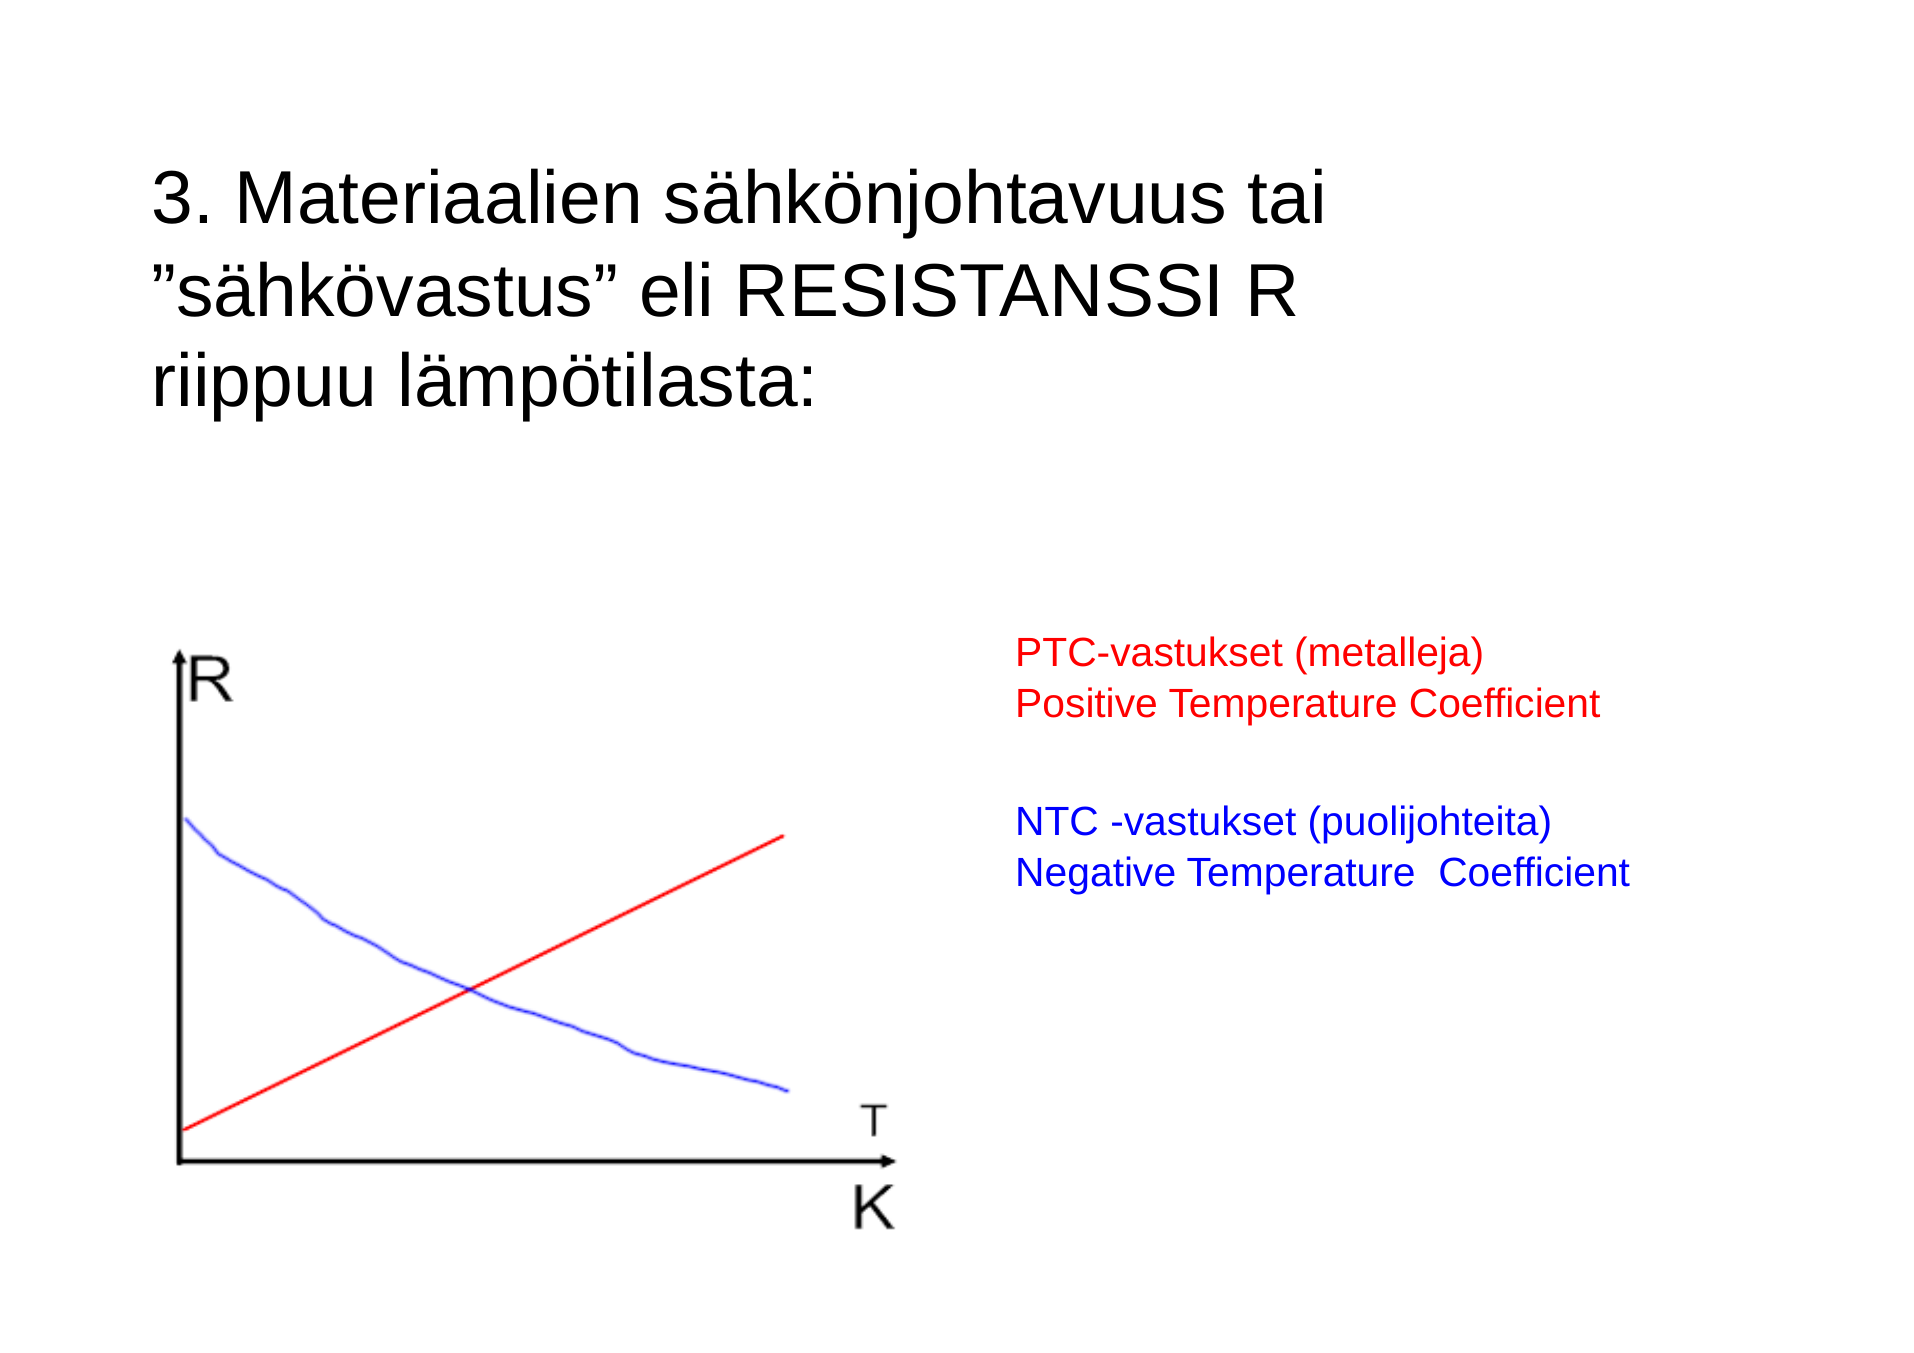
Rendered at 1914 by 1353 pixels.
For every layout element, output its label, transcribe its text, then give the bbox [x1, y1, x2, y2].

picture [132, 605, 930, 1274]
text_box 3. Materiaalien sähkönjohtavuus tai ”sähkövastus” eli RESISTANSSI R riippuu lämpötilasta: [136, 141, 1557, 355]
text_box PTC-vastukset (metalleja) Positive Temperature Coefficient NTC -vastukset (puolijohteita) Negative Temperature Coefficient [1000, 618, 1695, 906]
